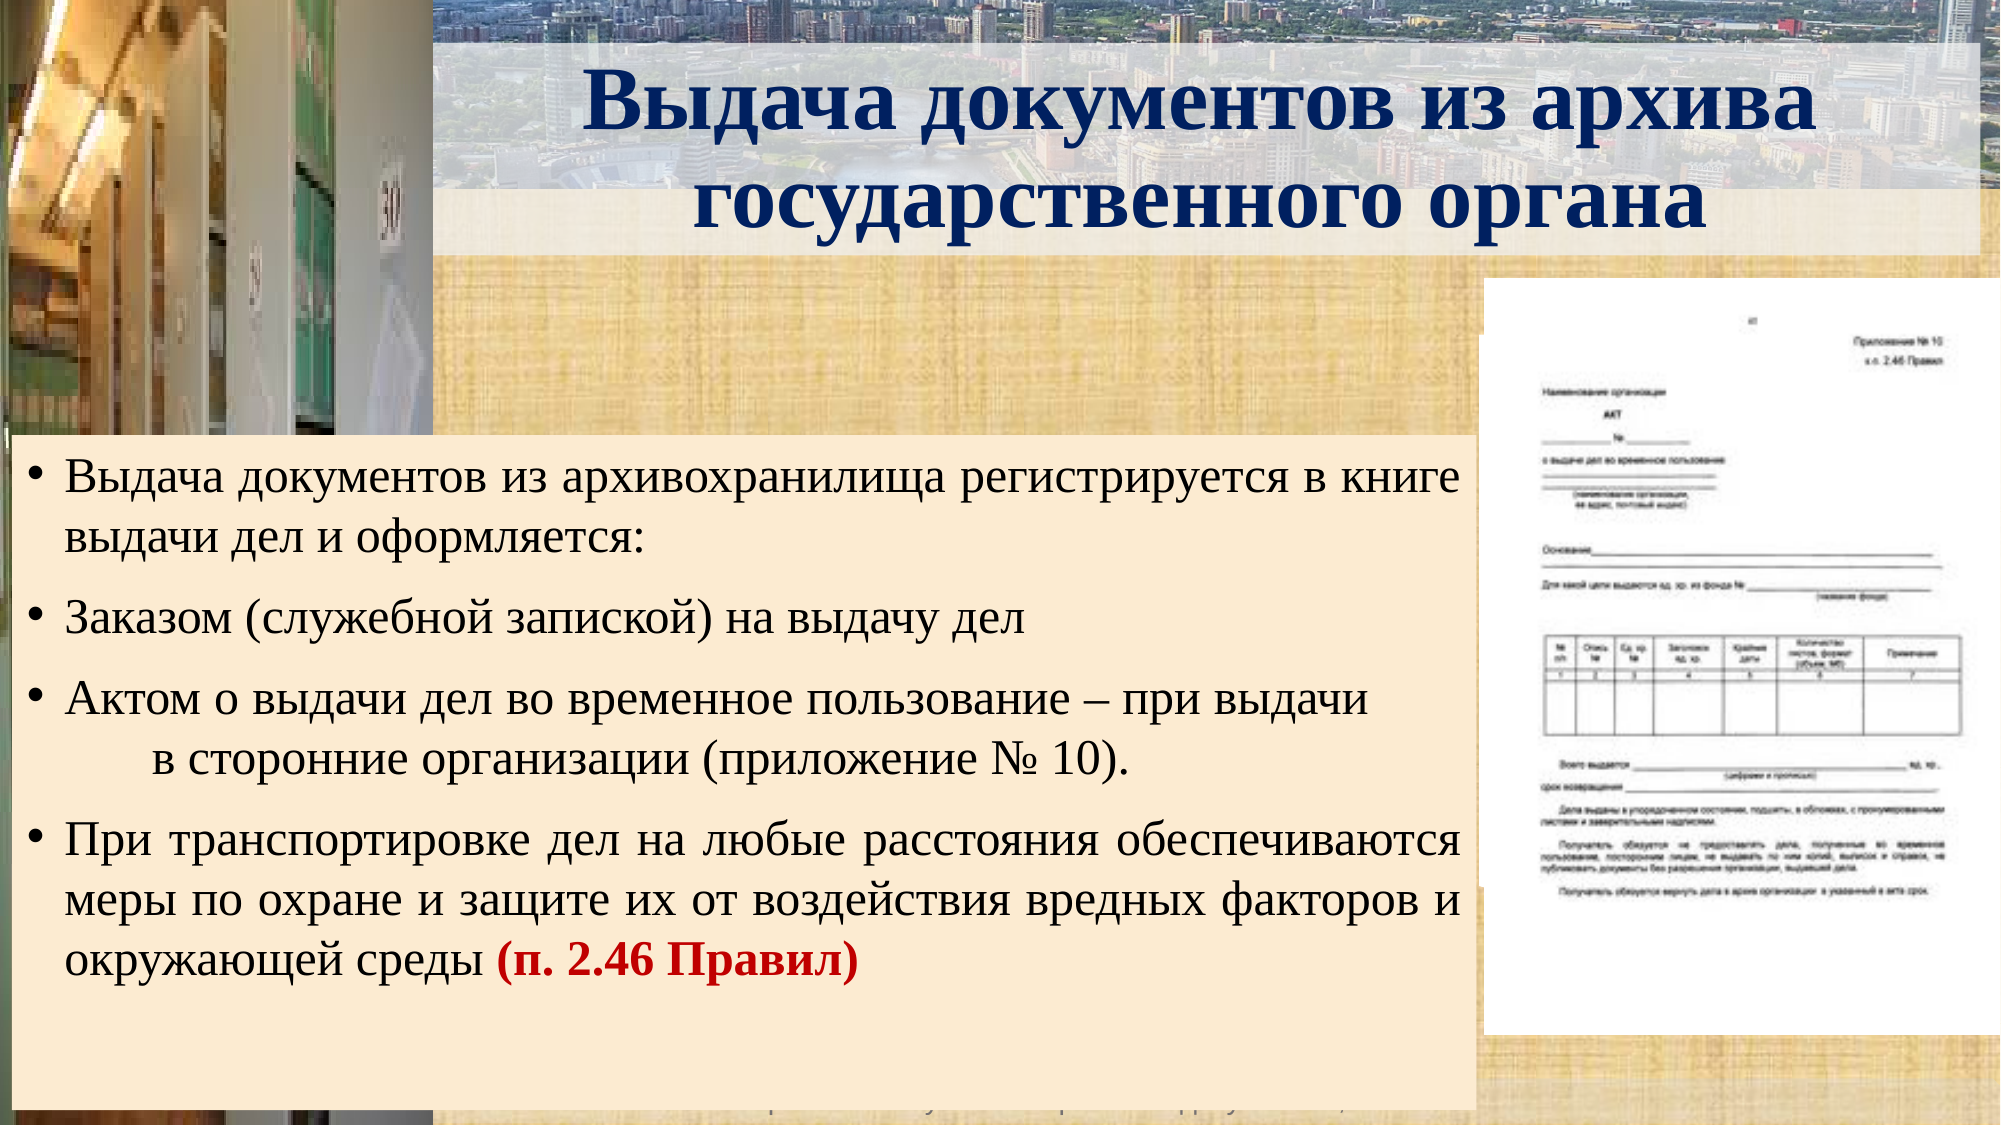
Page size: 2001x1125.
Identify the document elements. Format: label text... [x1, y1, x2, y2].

text_box Резкие колебания (сезонные и в течении одних суток) температуры (+/- 5 С) и относительной влажности воздуха (+/- 10%) не допускаются. [1013, 0, 1320, 42]
title Выдача документов из архива государственного органа [433, 42, 1981, 256]
list Выдача документов из архивохранилища регистрируется в книге выдачи дел и оформляется: Заказом (служебной запиской) на выдачу дел Актом о выдачи дел во временное пользование – при выдачи в сторонние организации (приложение № 10). При транспортировке дел на любые расстояния обеспечиваются меры по охране и защите их от воздействия вредных факторов и окружающей среды (п. 2.46 Правил) [11, 435, 1477, 1111]
picture [0, 0, 2001, 1125]
